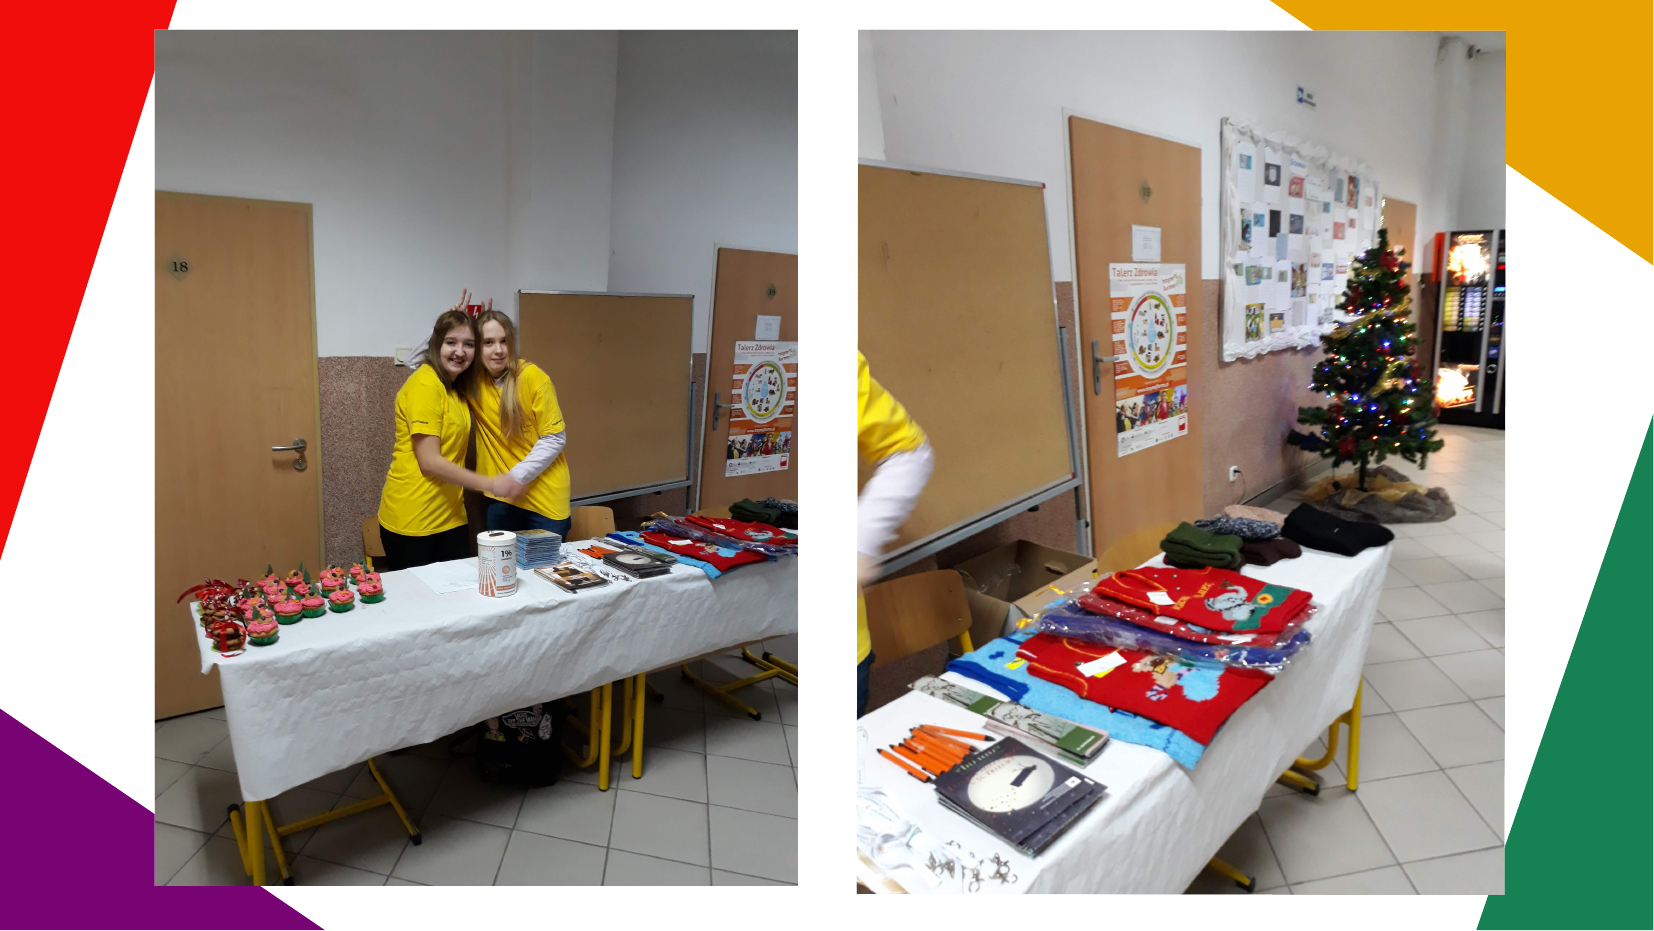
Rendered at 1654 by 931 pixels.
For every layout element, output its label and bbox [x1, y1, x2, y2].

text_box [1210, 856, 1595, 916]
picture [856, 29, 1506, 895]
picture [154, 29, 798, 886]
